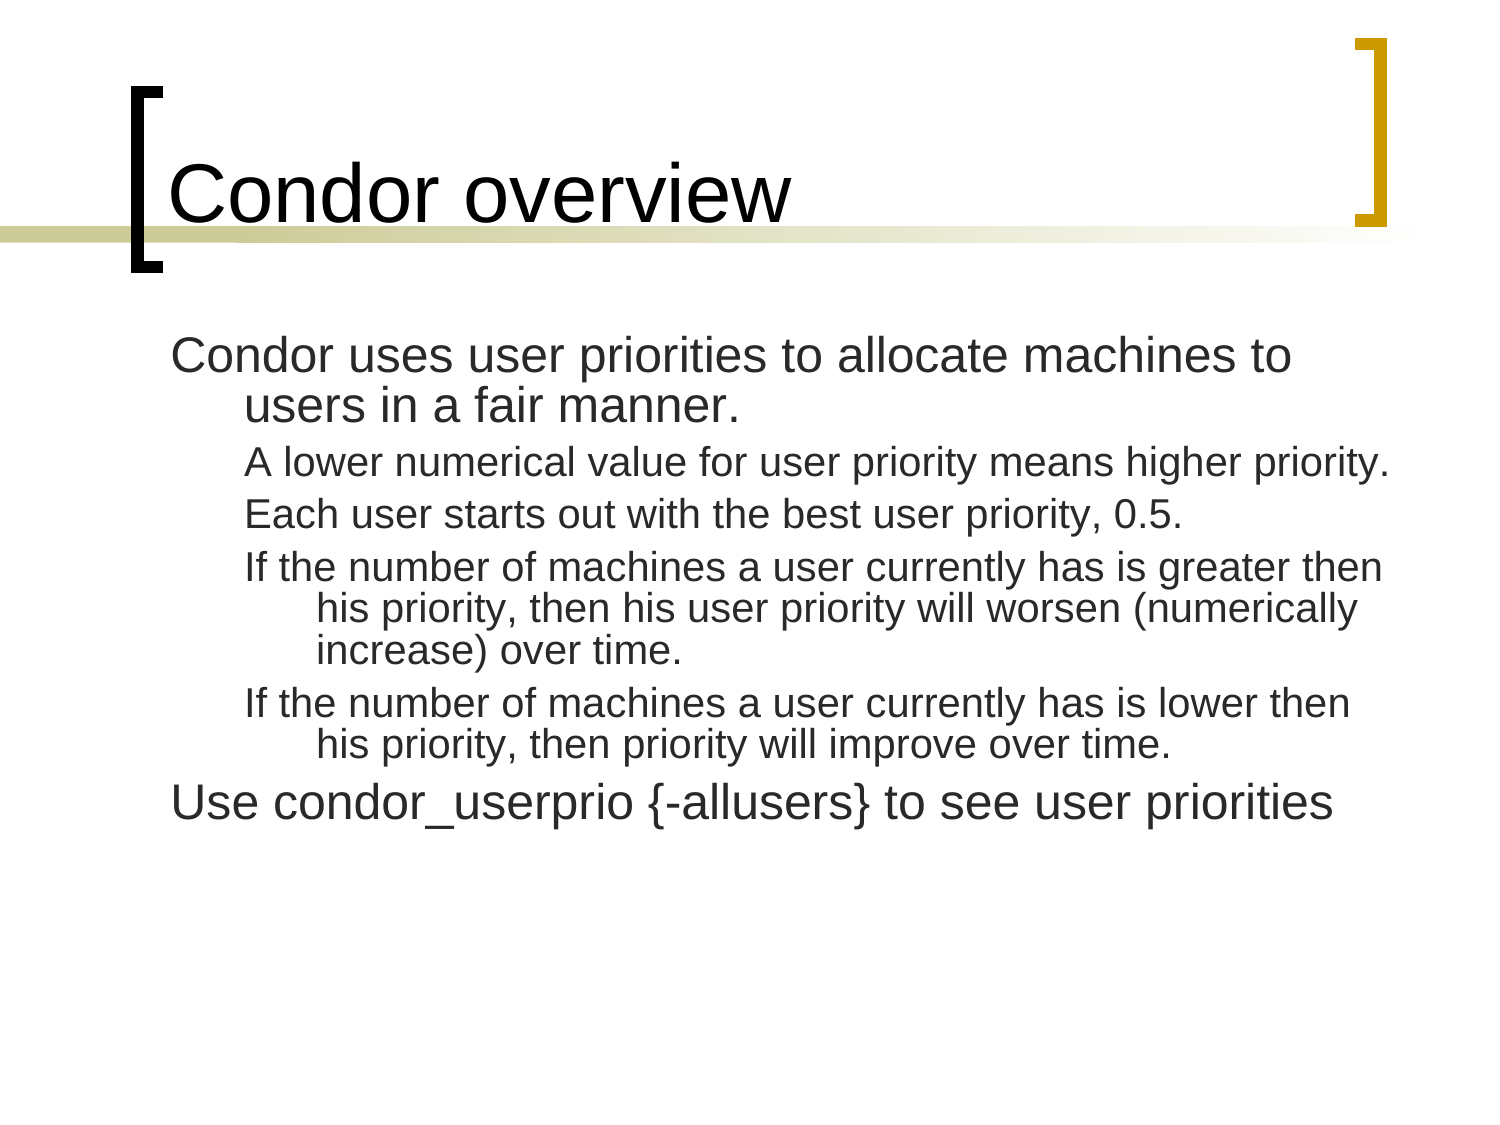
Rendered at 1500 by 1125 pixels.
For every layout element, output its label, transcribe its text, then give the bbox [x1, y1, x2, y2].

title Condor overview [152, 15, 1328, 248]
list Condor uses user priorities to allocate machines to users in a fair manner. A lower numerical value for user priority means higher priority. Each user starts out with the best user priority, 0.5. If the number of machines a user currently has is greater then his priority, then his user priority will worsen (numerically increase) over time. If the number of machines a user currently has is lower then his priority, then priority will improve over time. Use condor_userprio {-allusers} to see user priorities [155, 324, 1413, 1082]
